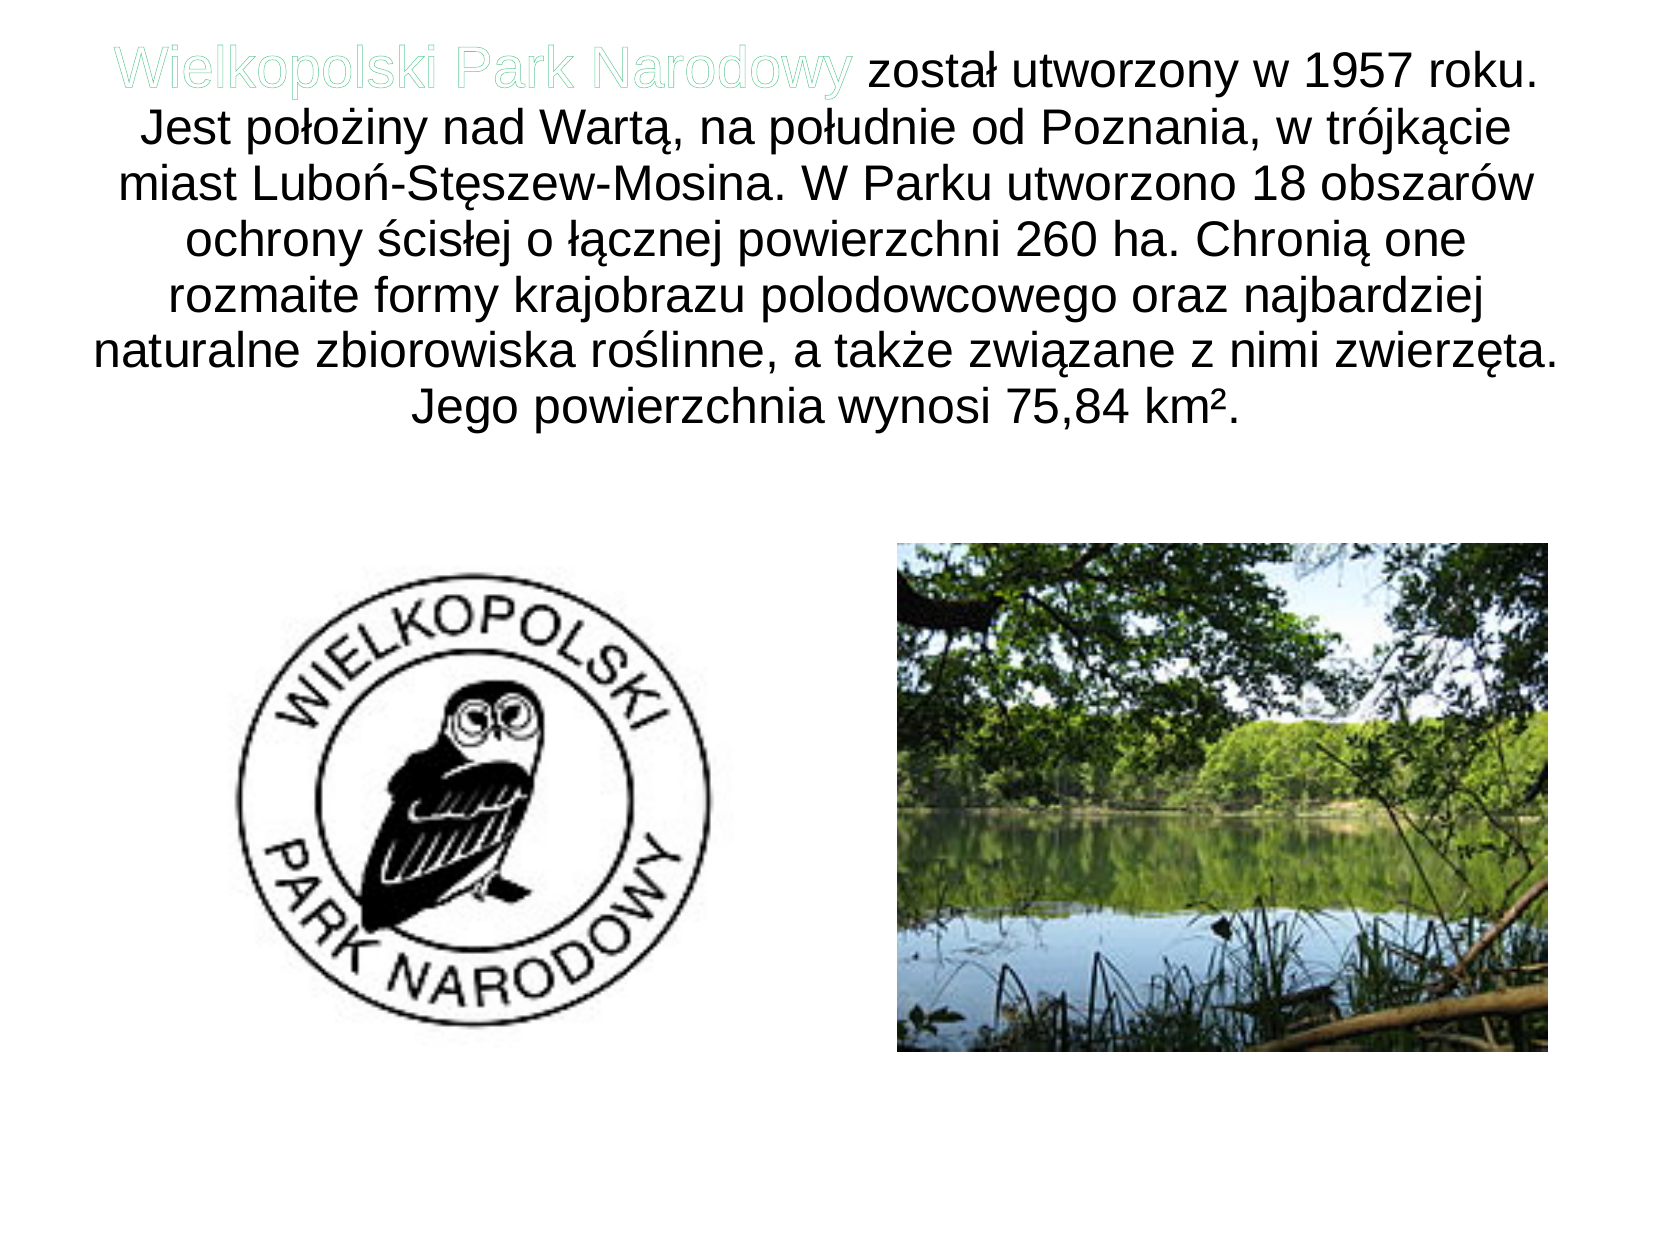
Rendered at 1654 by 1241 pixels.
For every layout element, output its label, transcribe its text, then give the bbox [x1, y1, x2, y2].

title Wielkopolski Park Narodowy został utworzony w 1957 roku. Jest położiny nad Wartą, na południe od Poznania, w trójkącie miast Luboń-Stęszew-Mosina. W Parku utworzono 18 obszarów ochrony ścisłej o łącznej powierzchni 260 ha. Chronią one rozmaite formy krajobrazu polodowcowego oraz najbardziej naturalne zbiorowiska roślinne, a także związane z nimi zwierzęta. Jego powierzchnia wynosi 75,84 km². [82, 34, 1571, 434]
picture [177, 517, 774, 1087]
picture [897, 543, 1548, 1052]
